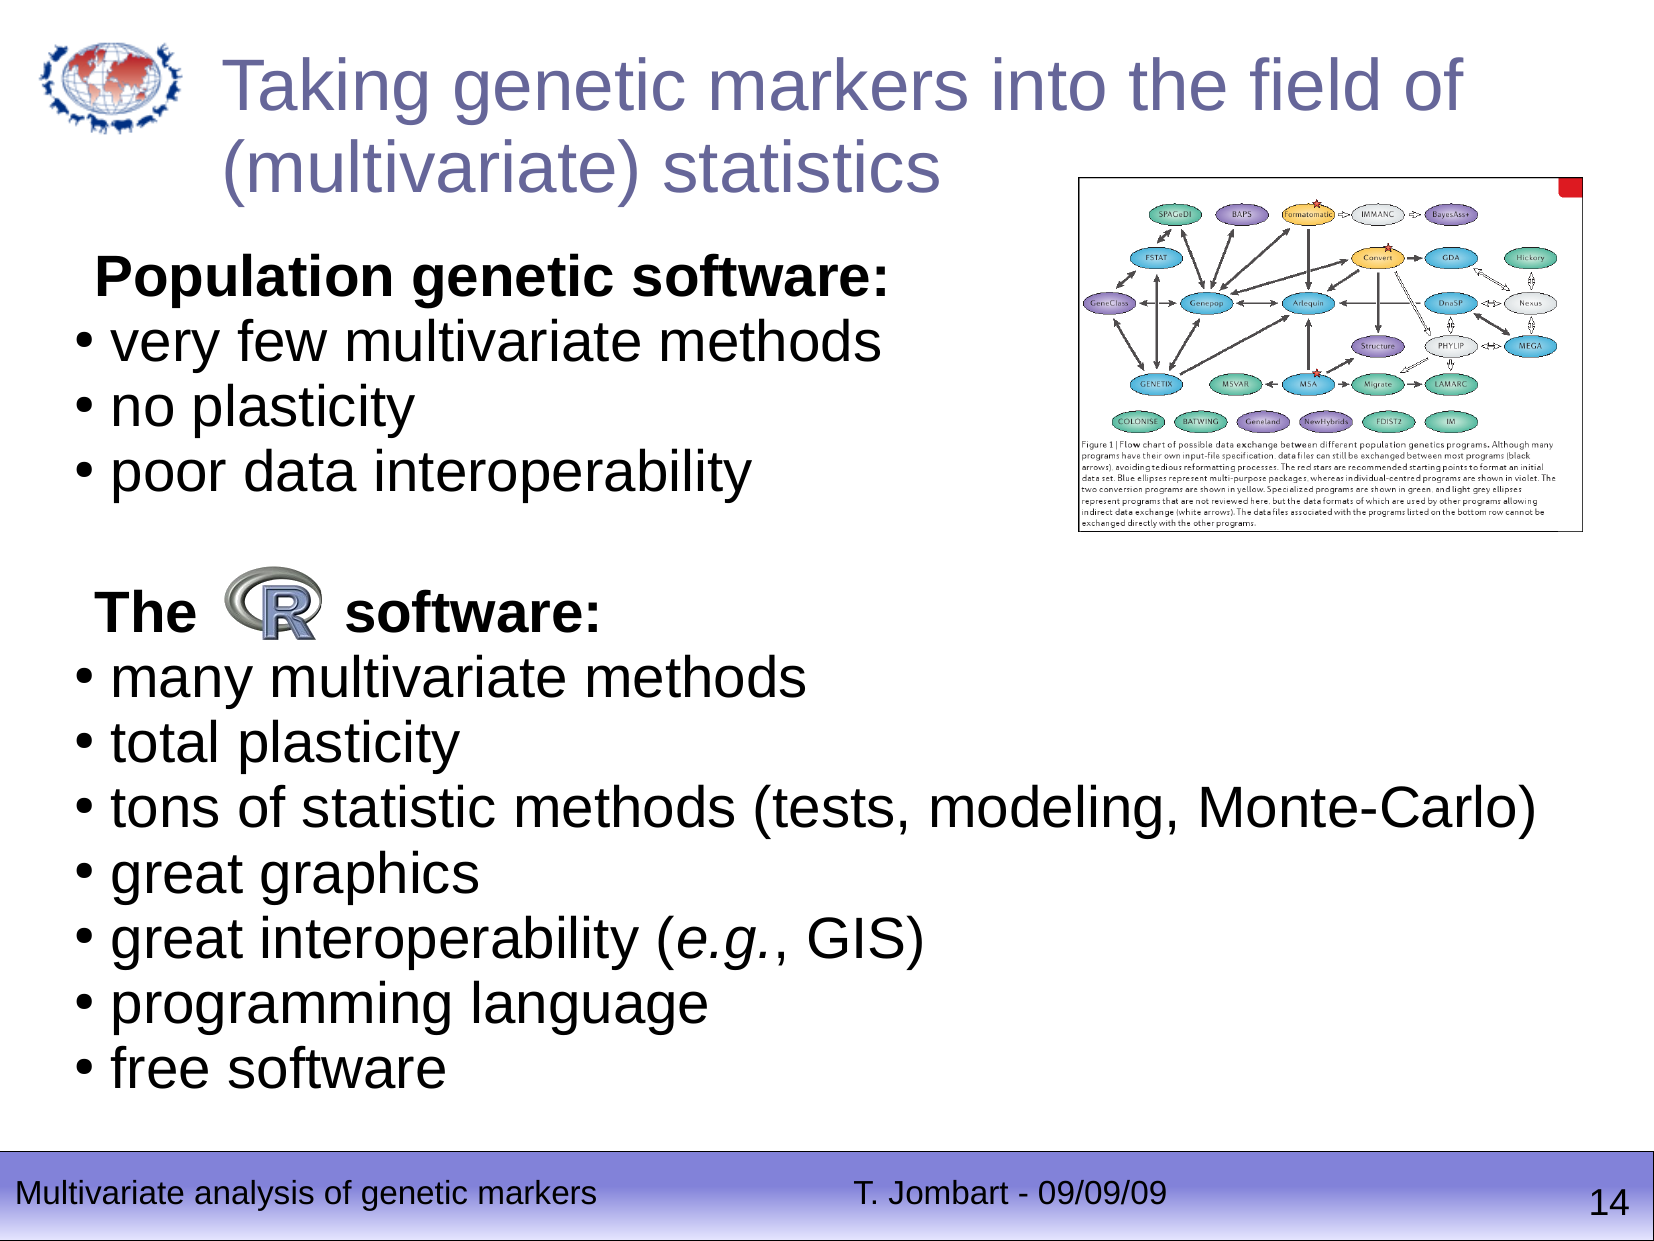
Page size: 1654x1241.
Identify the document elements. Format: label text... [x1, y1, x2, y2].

text_box 14 [1573, 1174, 1654, 1232]
picture [1078, 177, 1583, 532]
picture [25, 29, 186, 144]
text_box Population genetic software: very few multivariate methods no plasticity poor data interoperability [59, 236, 1078, 512]
text_box [0, 1151, 1654, 1241]
text_box The software: many multivariate methods total plasticity tons of statistic methods (tests, modeling, Monte-Carlo) great graphics great interoperability (e.g., GIS) programming language free software [59, 572, 1654, 1108]
text_box T. Jombart - 09/09/09 [838, 1167, 1202, 1225]
text_box Multivariate analysis of genetic markers [0, 1167, 614, 1220]
text_box Taking genetic markers into the field of (multivariate) statistics [206, 37, 1654, 216]
picture [224, 566, 322, 640]
